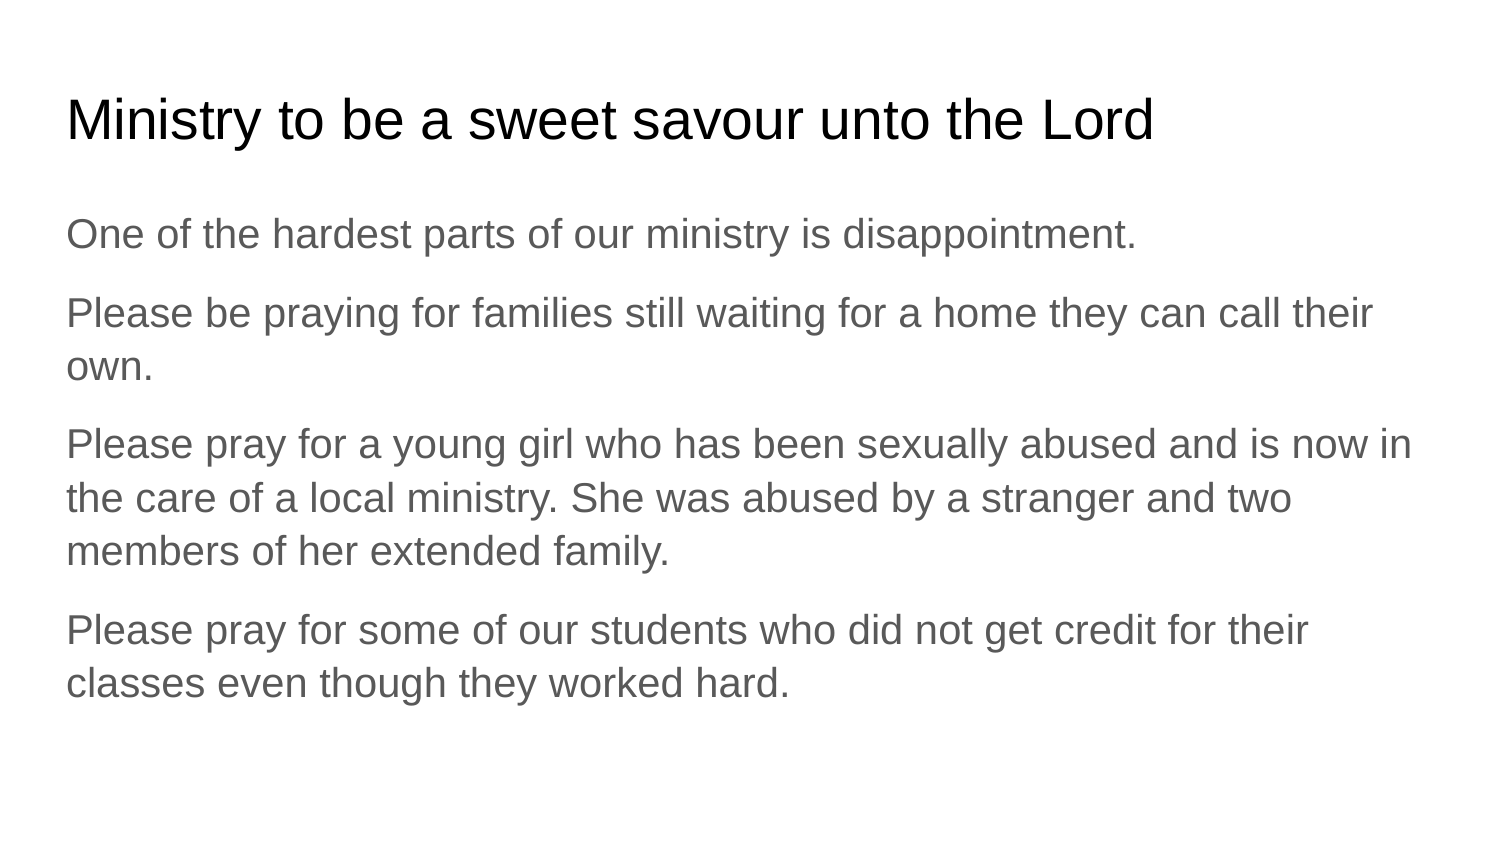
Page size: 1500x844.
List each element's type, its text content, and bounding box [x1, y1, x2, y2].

title Ministry to be a sweet savour unto the Lord [51, 72, 1449, 167]
list One of the hardest parts of our ministry is disappointment. Please be praying for families still waiting for a home they can call their own. Please pray for a young girl who has been sexually abused and is now in the care of a local ministry. She was abused by a stranger and two members of her extended family. Please pray for some of our students who did not get credit for their classes even though they worked hard. [51, 189, 1449, 750]
